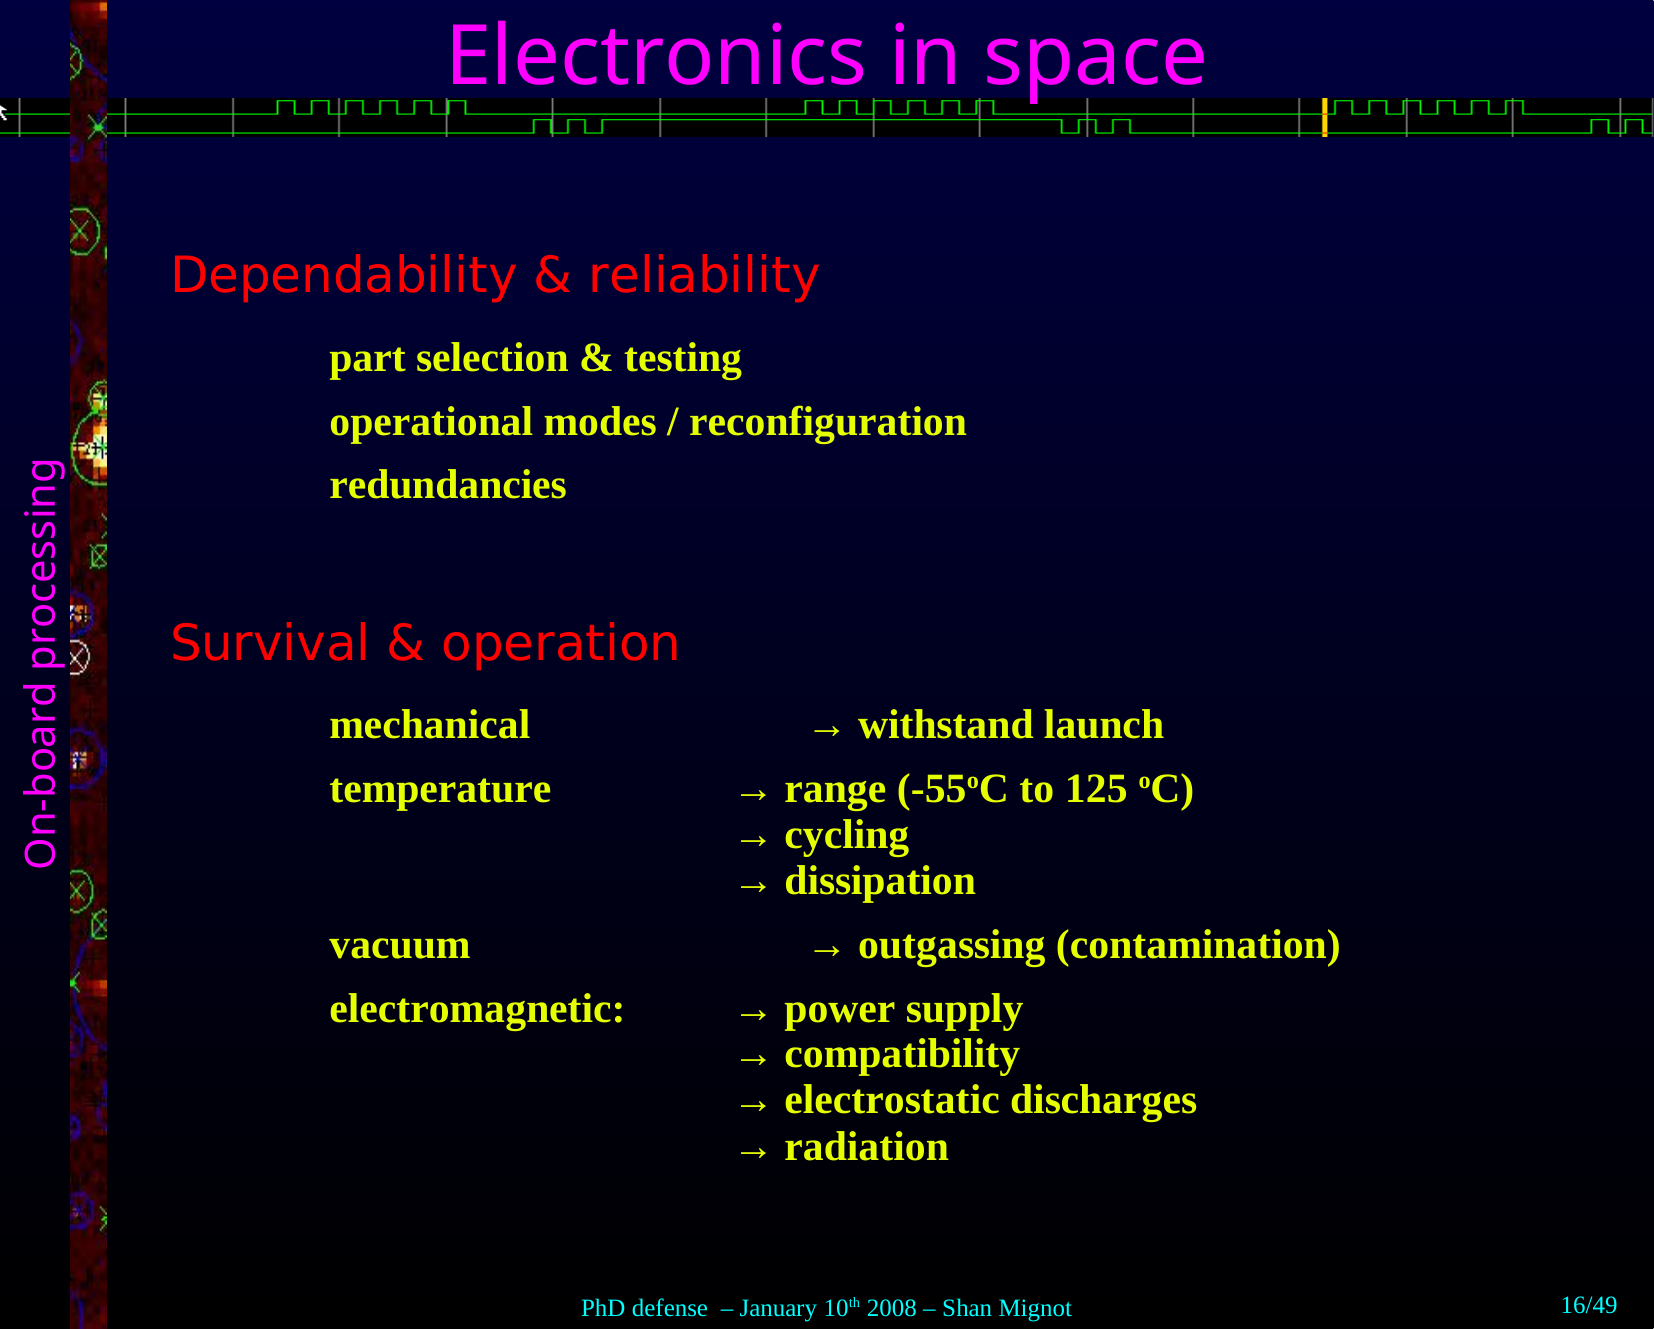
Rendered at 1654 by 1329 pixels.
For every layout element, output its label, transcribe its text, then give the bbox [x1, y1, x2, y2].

title Electronics in space [137, 0, 1534, 163]
picture [1534, 98, 1654, 137]
text_box <number>/49 [1521, 1273, 1654, 1329]
list Dependability & reliability part selection & testing operational modes / reconfiguration redundancies Survival & operation mechanical → withstand launch temperature → range (-55oC to 125 oC) → cycling → dissipation vacuum → outgassing (contamination) electromagnetic: → power supply → compatibility → electrostatic discharges → radiation [152, 246, 1609, 1273]
title On-board processing [0, 0, 137, 1329]
text_box PhD defense – January 10th 2008 – Shan Mignot [75, 1251, 1579, 1329]
